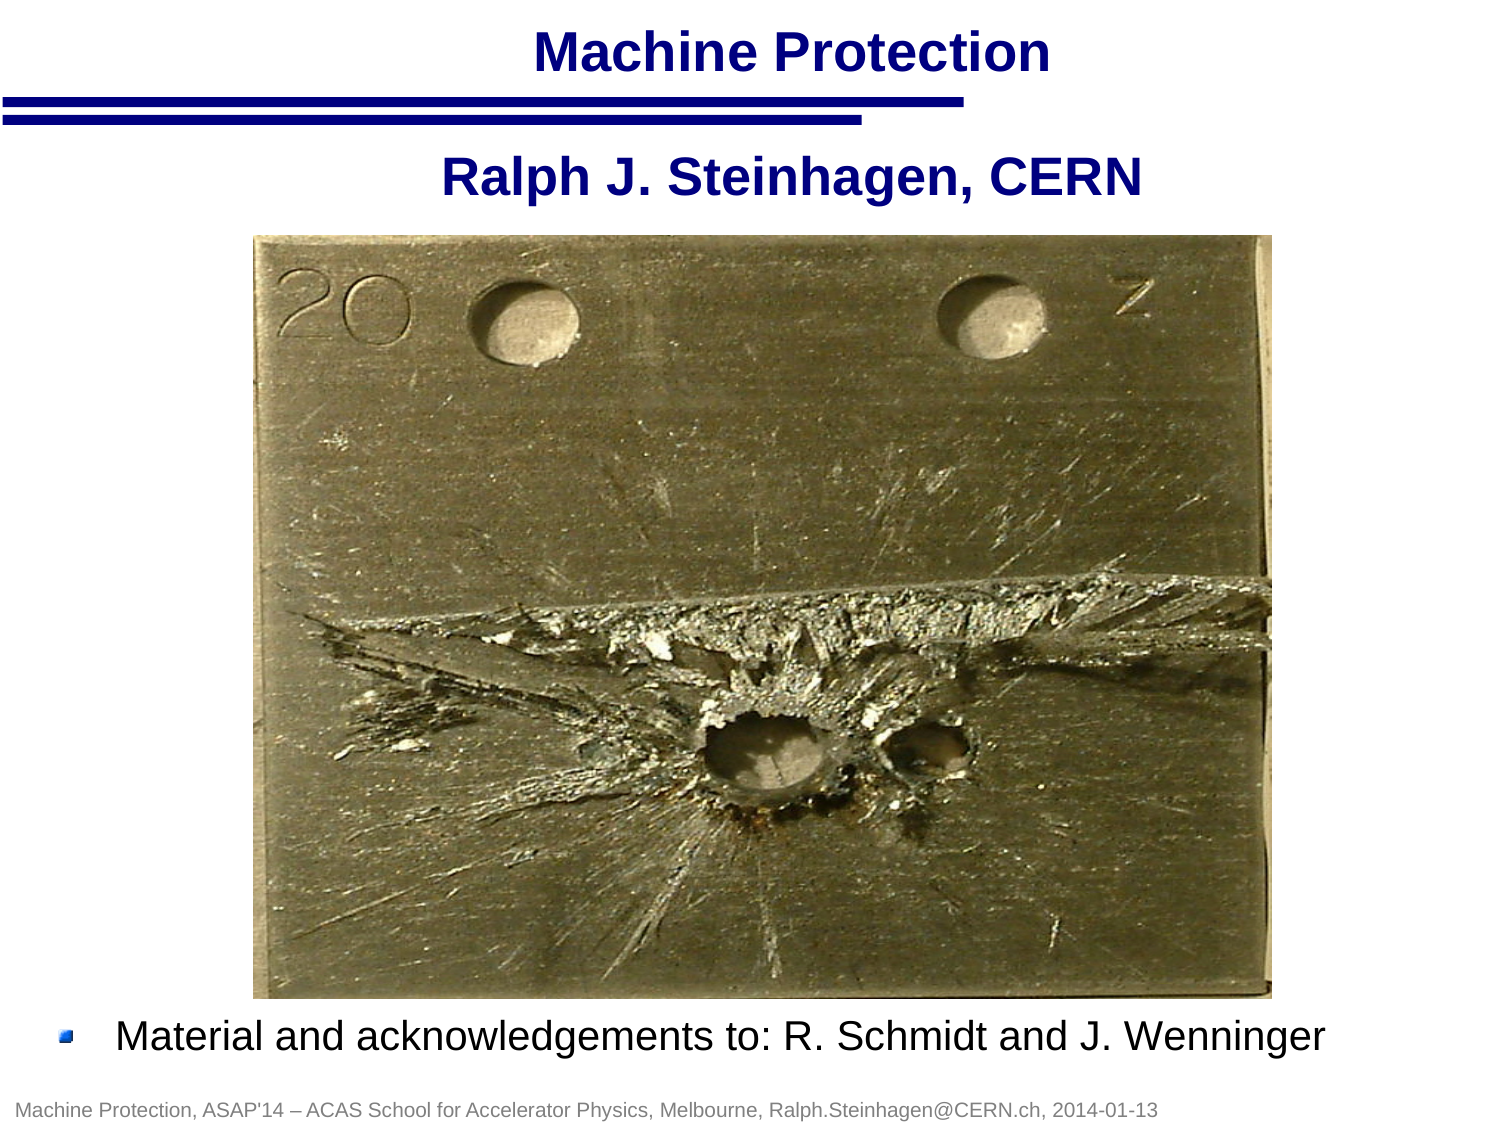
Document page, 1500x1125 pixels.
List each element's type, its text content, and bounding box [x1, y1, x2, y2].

list Material and acknowledgements to: R. Schmidt and J. Wenninger [58, 174, 1477, 1093]
title Machine Protection Ralph J. Steinhagen, CERN [149, 0, 1436, 174]
picture [253, 235, 1272, 999]
